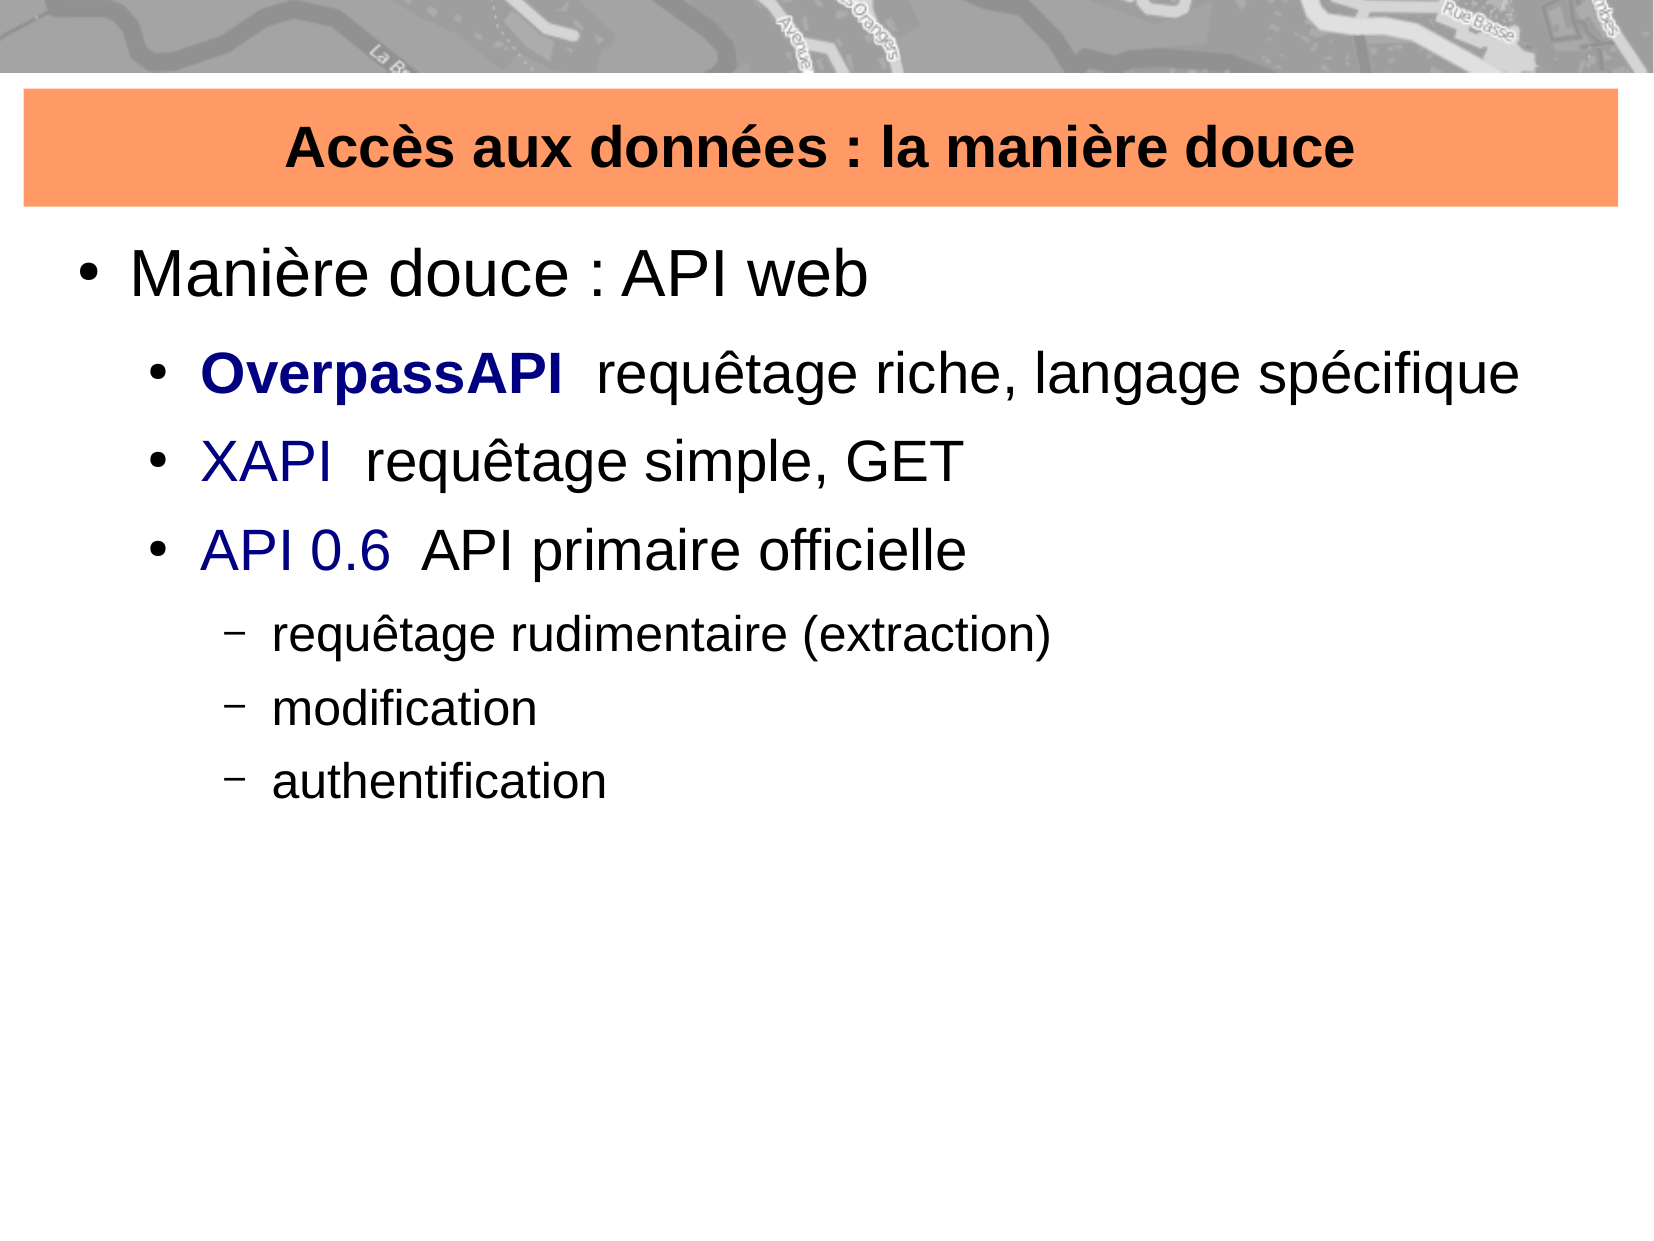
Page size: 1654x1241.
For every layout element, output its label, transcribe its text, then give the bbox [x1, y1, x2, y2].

text_box Accès aux données : la manière douce [23, 88, 1619, 207]
picture [0, 0, 1654, 73]
table_header [0, 12, 413, 77]
list Manière douce : API web OverpassAPI requêtage riche, langage spécifique XAPI requêtage simple, GET API 0.6 API primaire officielle requêtage rudimentaire (extraction) modification authentification [59, 236, 1548, 1157]
table_header [413, 12, 826, 77]
table_header [826, 12, 1240, 77]
table_header [1240, 12, 1653, 77]
